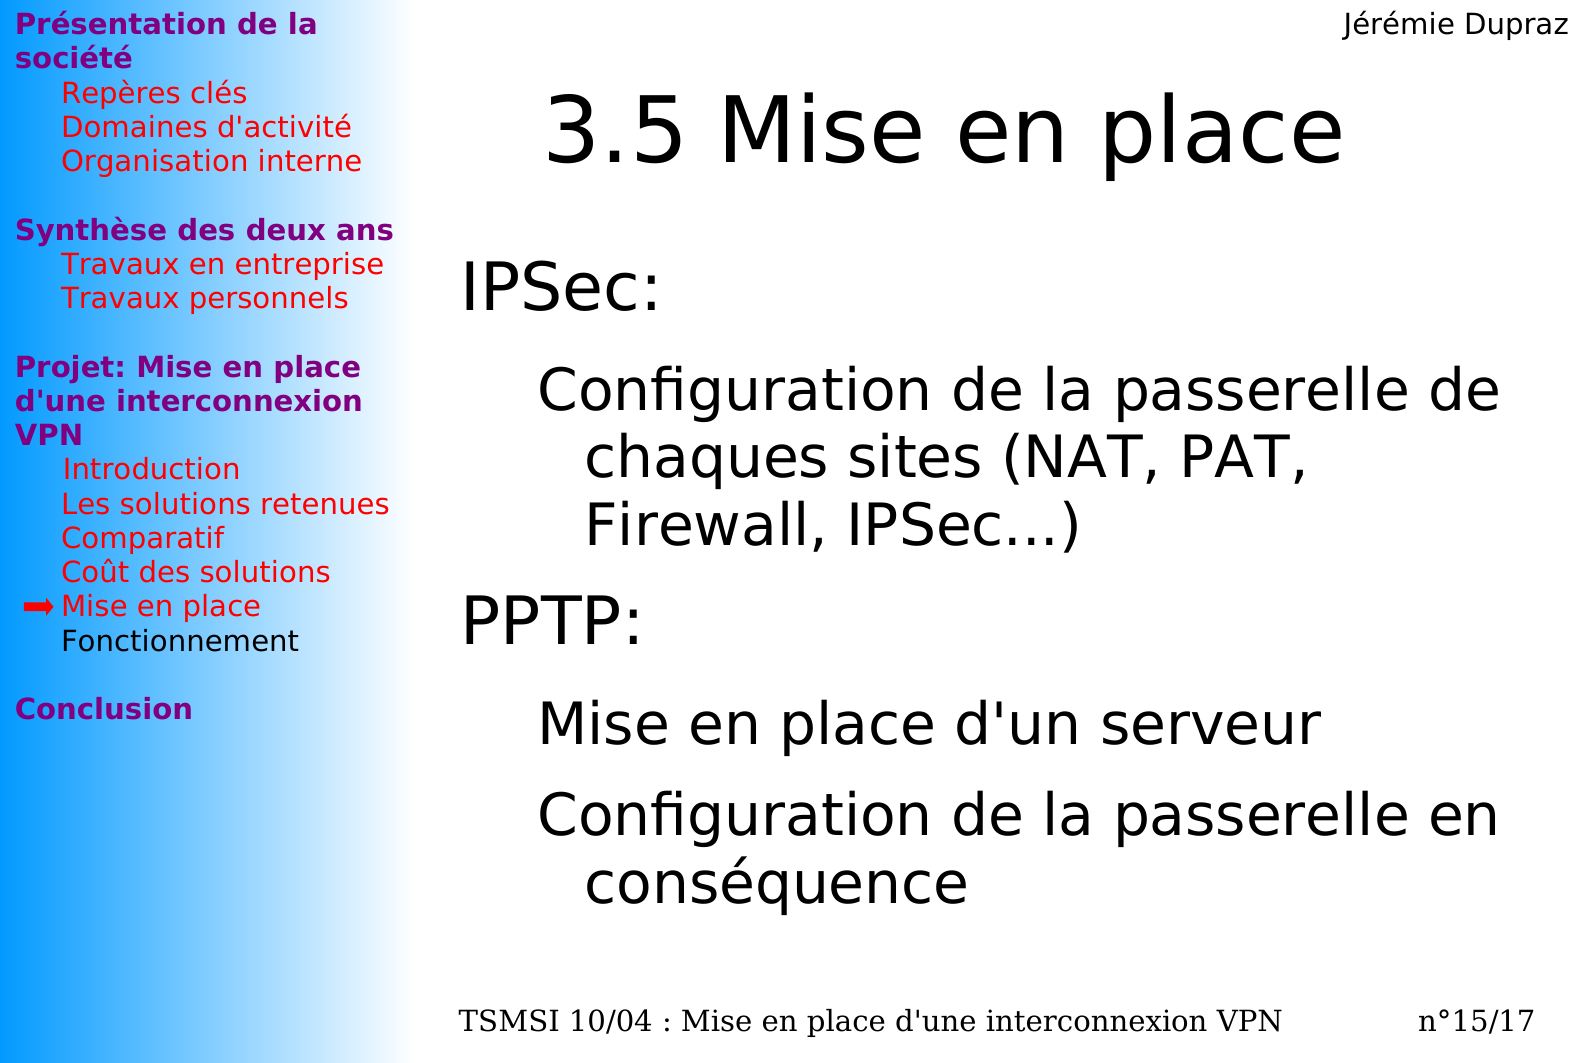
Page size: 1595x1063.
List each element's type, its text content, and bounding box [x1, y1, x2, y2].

list IPSec: Configuration de la passerelle de chaques sites (NAT, PAT, Firewall, IPSec...) PPTP: Mise en place d'un serveur Configuration de la passerelle en conséquence [442, 248, 1515, 951]
title 3.5 Mise en place [383, 42, 1506, 220]
text_box [23, 597, 54, 616]
text_box Présentation de la société Repères clés Domaines d'activité Organisation interne Synthèse des deux ans Travaux en entreprise Travaux personnels Projet: Mise en place d'une interconnexion VPN Introduction Les solutions retenues Comparatif Coût des solutions Mise en place Fonctionnement Conclusion [0, 0, 414, 1063]
